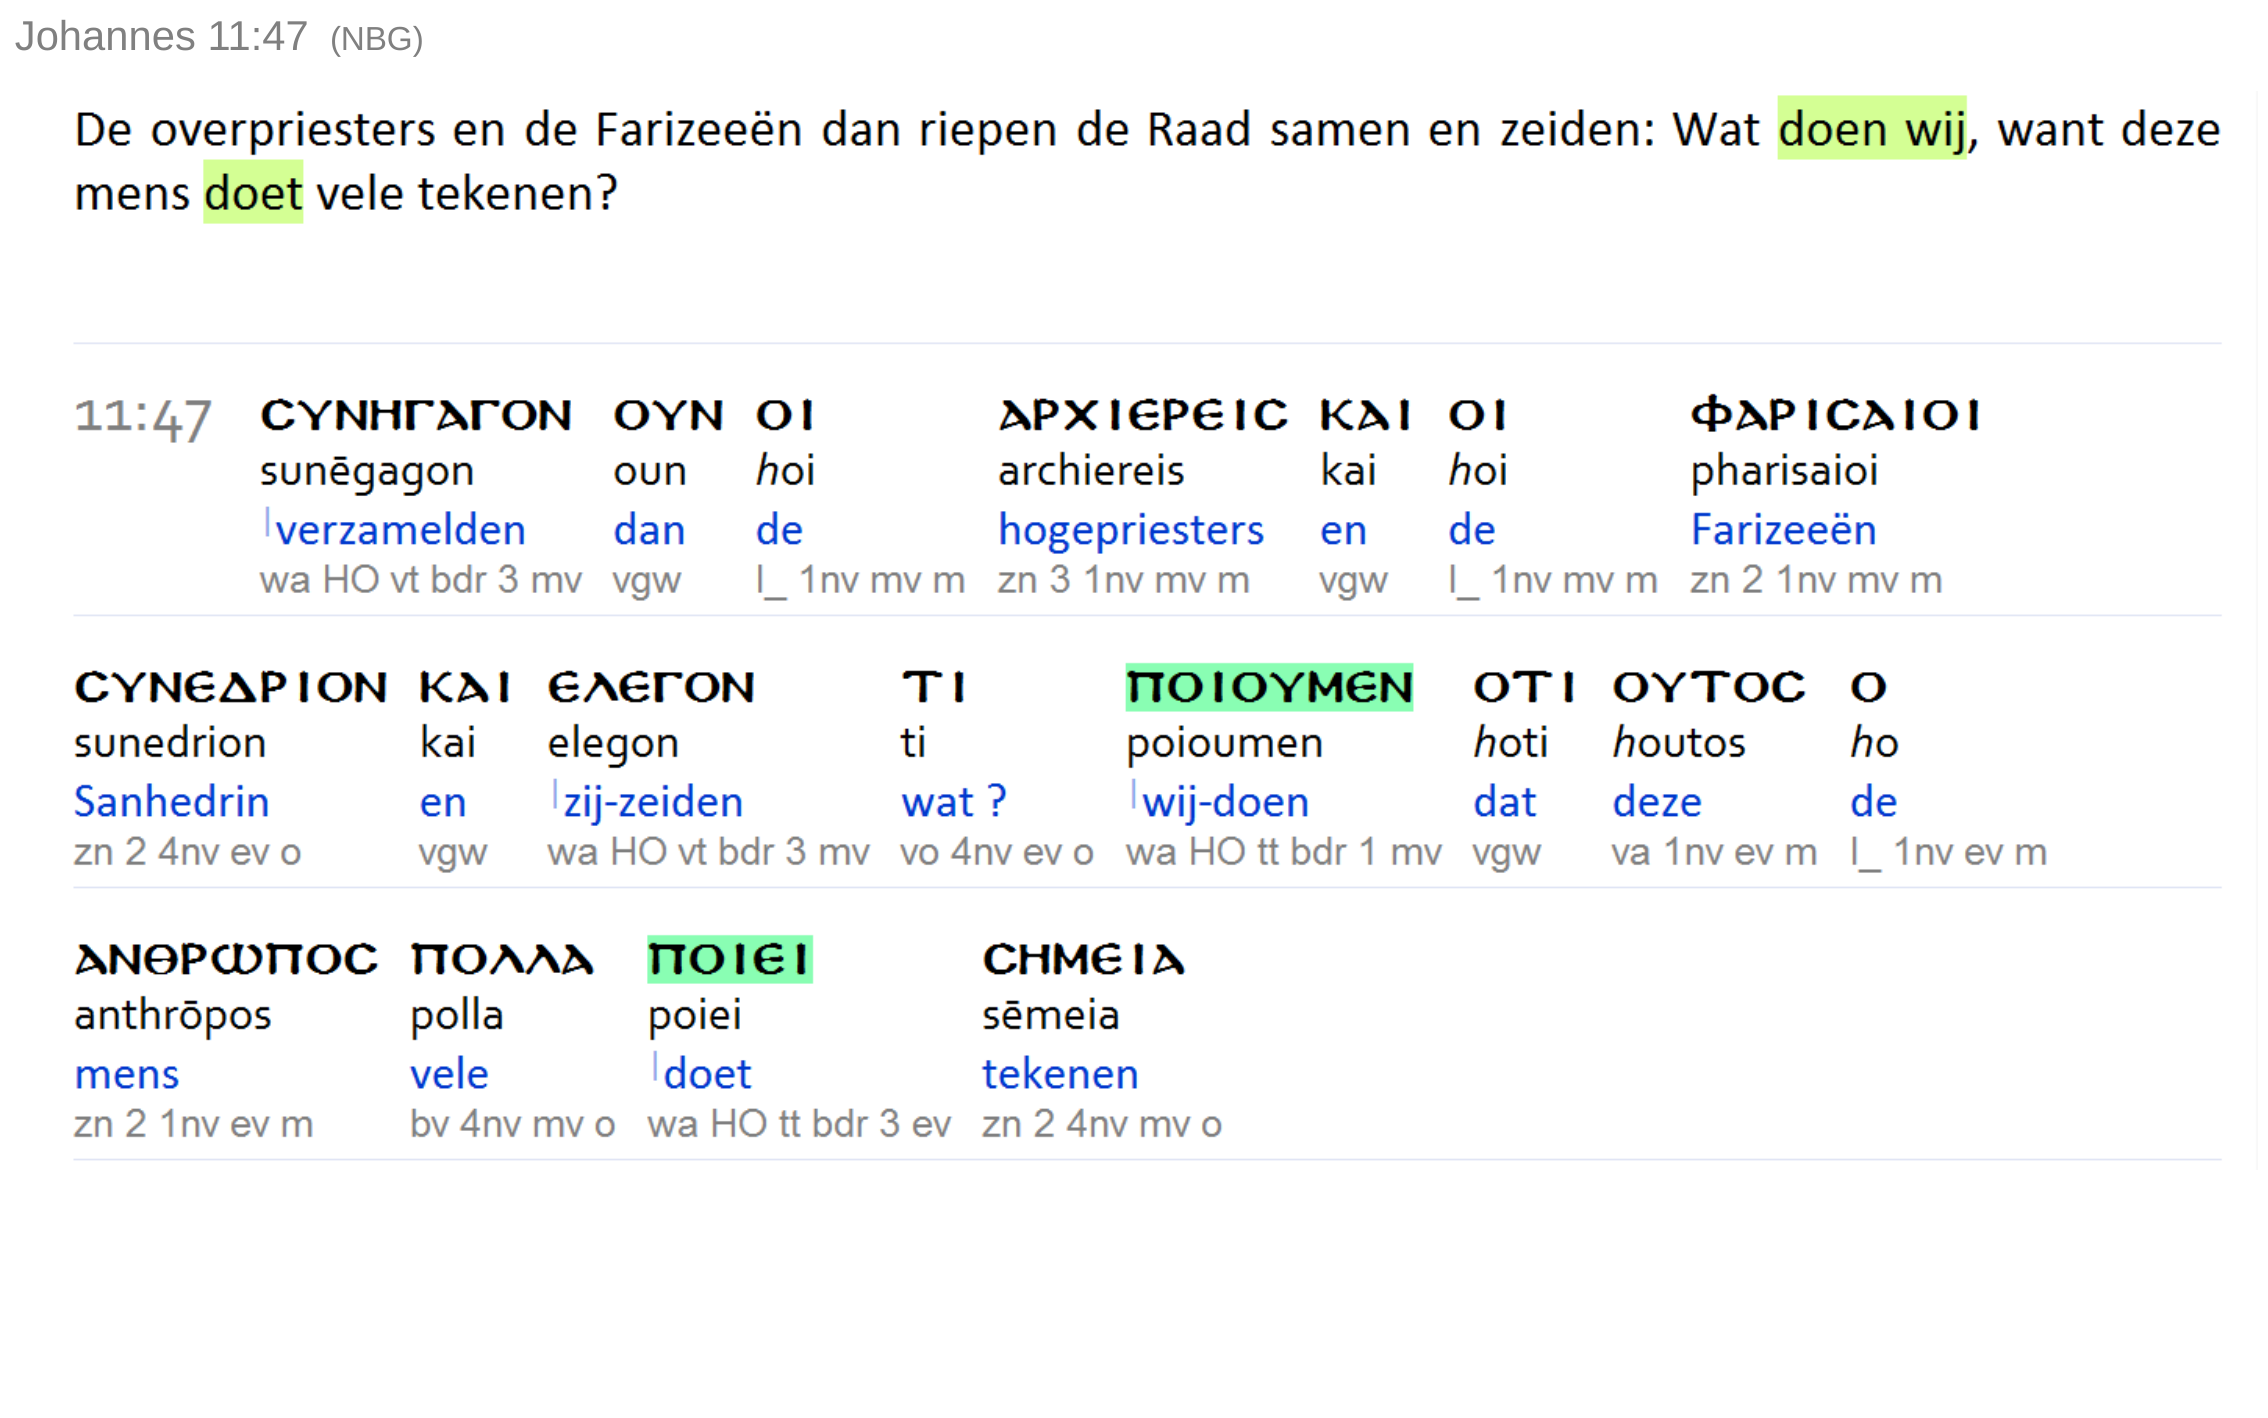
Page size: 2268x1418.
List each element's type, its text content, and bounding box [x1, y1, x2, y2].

text_box Johannes 11:47 (NBG) [0, 5, 588, 69]
picture [5, 91, 2258, 1170]
